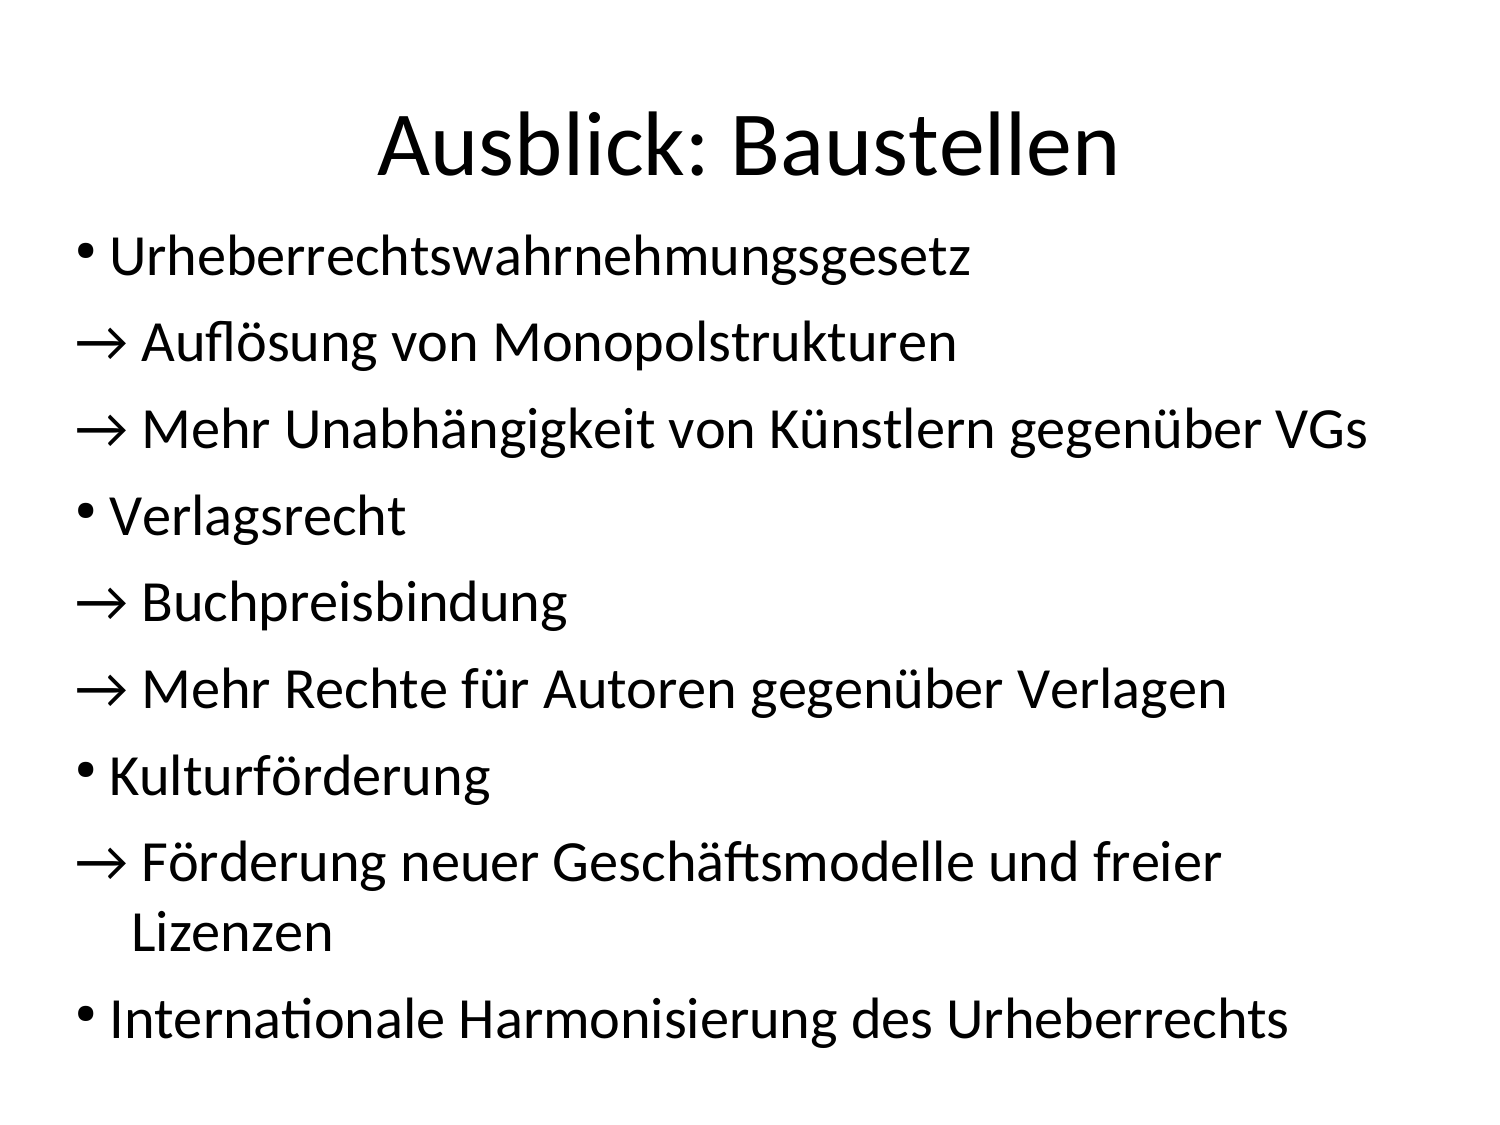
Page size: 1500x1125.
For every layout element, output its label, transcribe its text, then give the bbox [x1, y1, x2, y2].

title Ausblick: Baustellen [75, 20, 1425, 181]
subtitle Urheberrechtswahrnehmungsgesetz → Auflösung von Monopolstrukturen → Mehr Unabhängigkeit von Künstlern gegenüber VGs Verlagsrecht → Buchpreisbindung → Mehr Rechte für Autoren gegenüber Verlagen Kulturförderung → Förderung neuer Geschäftsmodelle und freier Lizenzen Internationale Harmonisierung des Urheberrechts [75, 181, 1425, 1086]
